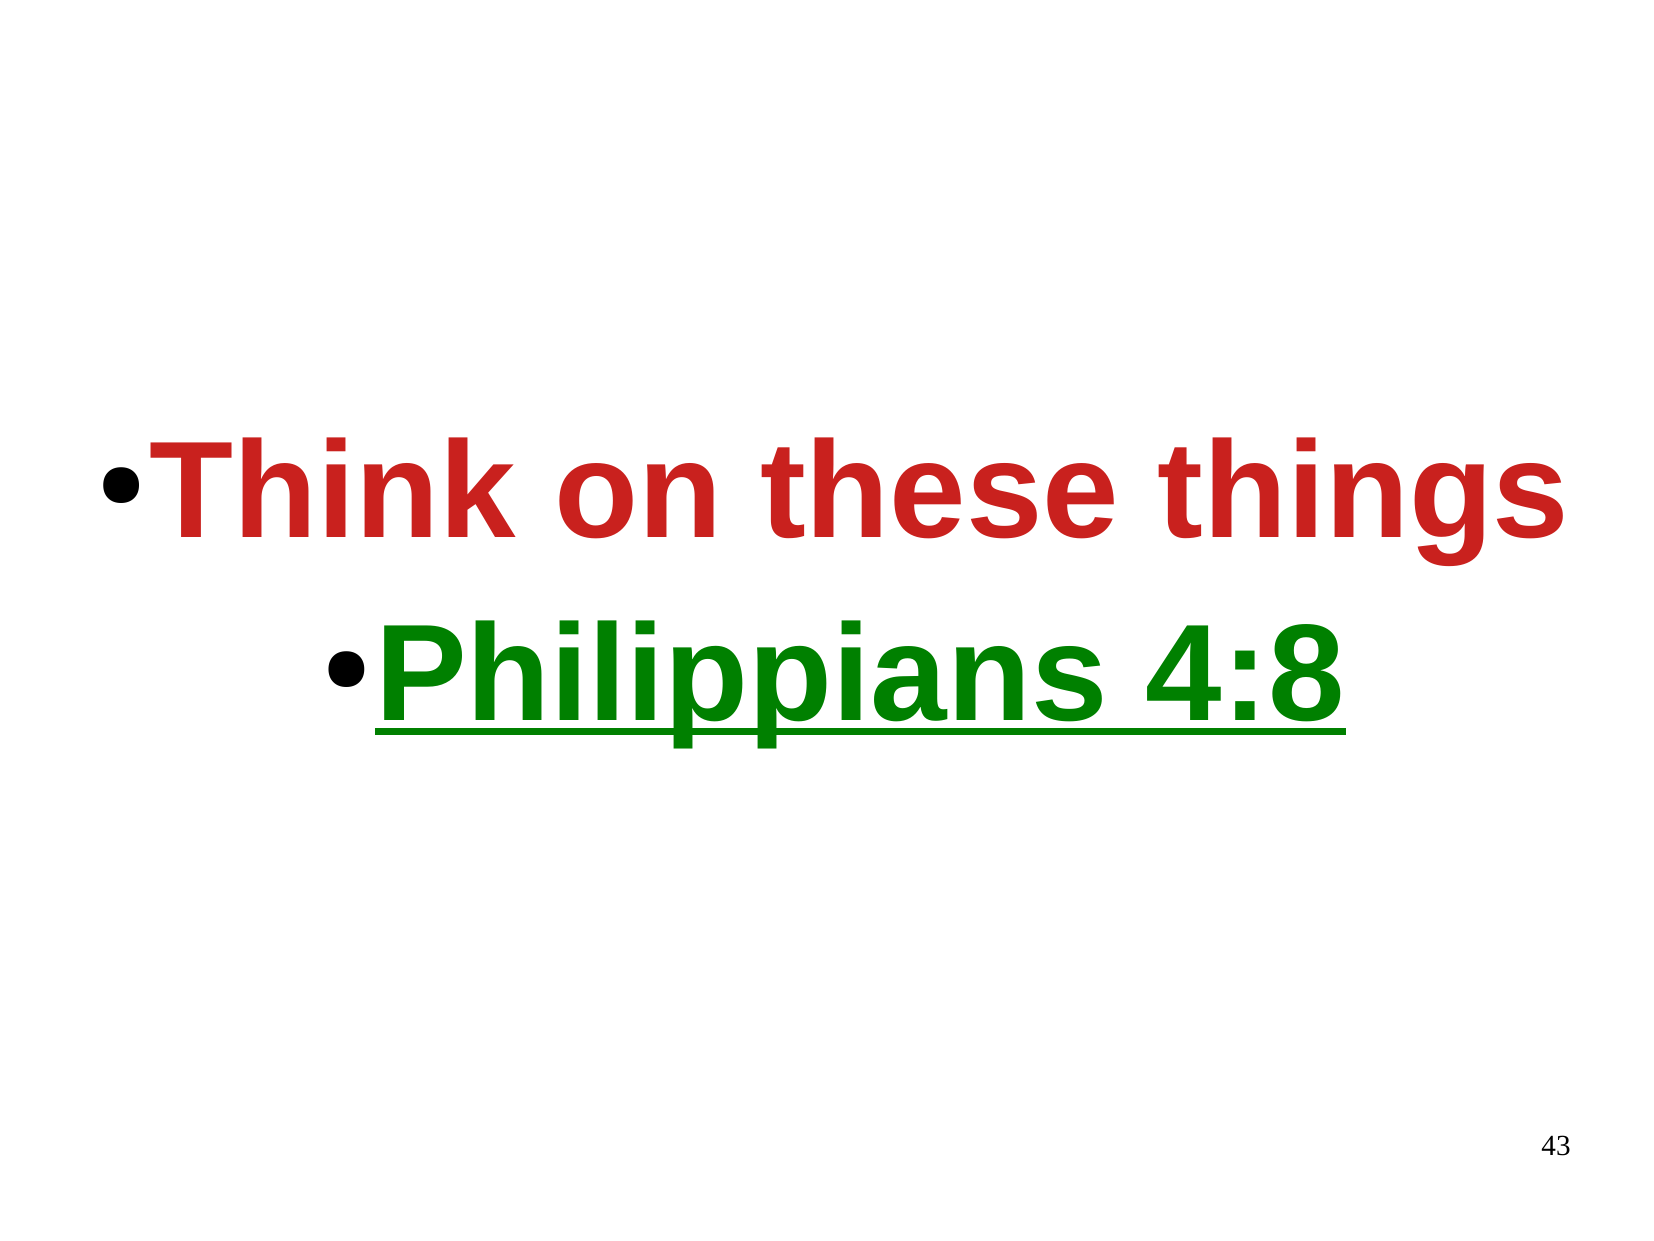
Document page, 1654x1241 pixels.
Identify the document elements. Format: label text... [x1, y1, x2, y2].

list Think on these things Philippians 4:8 [37, 412, 1613, 788]
